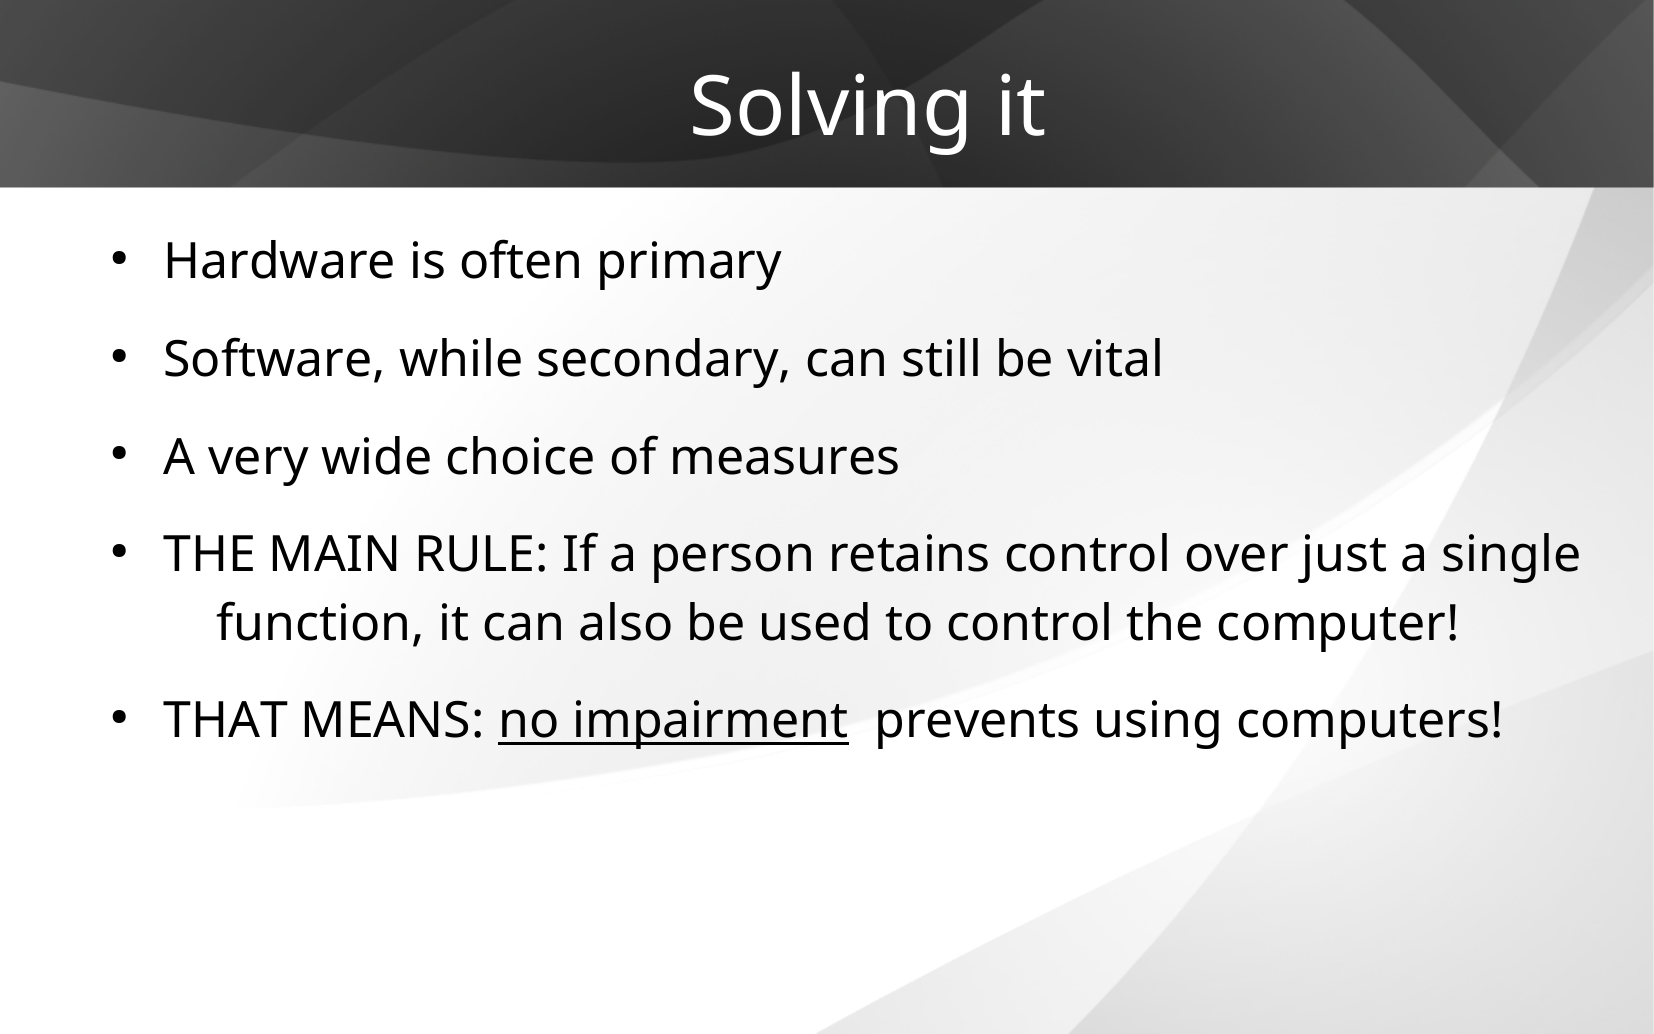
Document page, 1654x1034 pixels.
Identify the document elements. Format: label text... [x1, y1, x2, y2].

picture [0, 0, 1654, 1034]
title Solving it [124, 0, 1613, 208]
list Hardware is often primary Software, while secondary, can still be vital A very wide choice of measures THE MAIN RULE: If a person retains control over just a single function, it can also be used to control the computer! THAT MEANS: no impairment prevents using computers! [75, 225, 1613, 1013]
